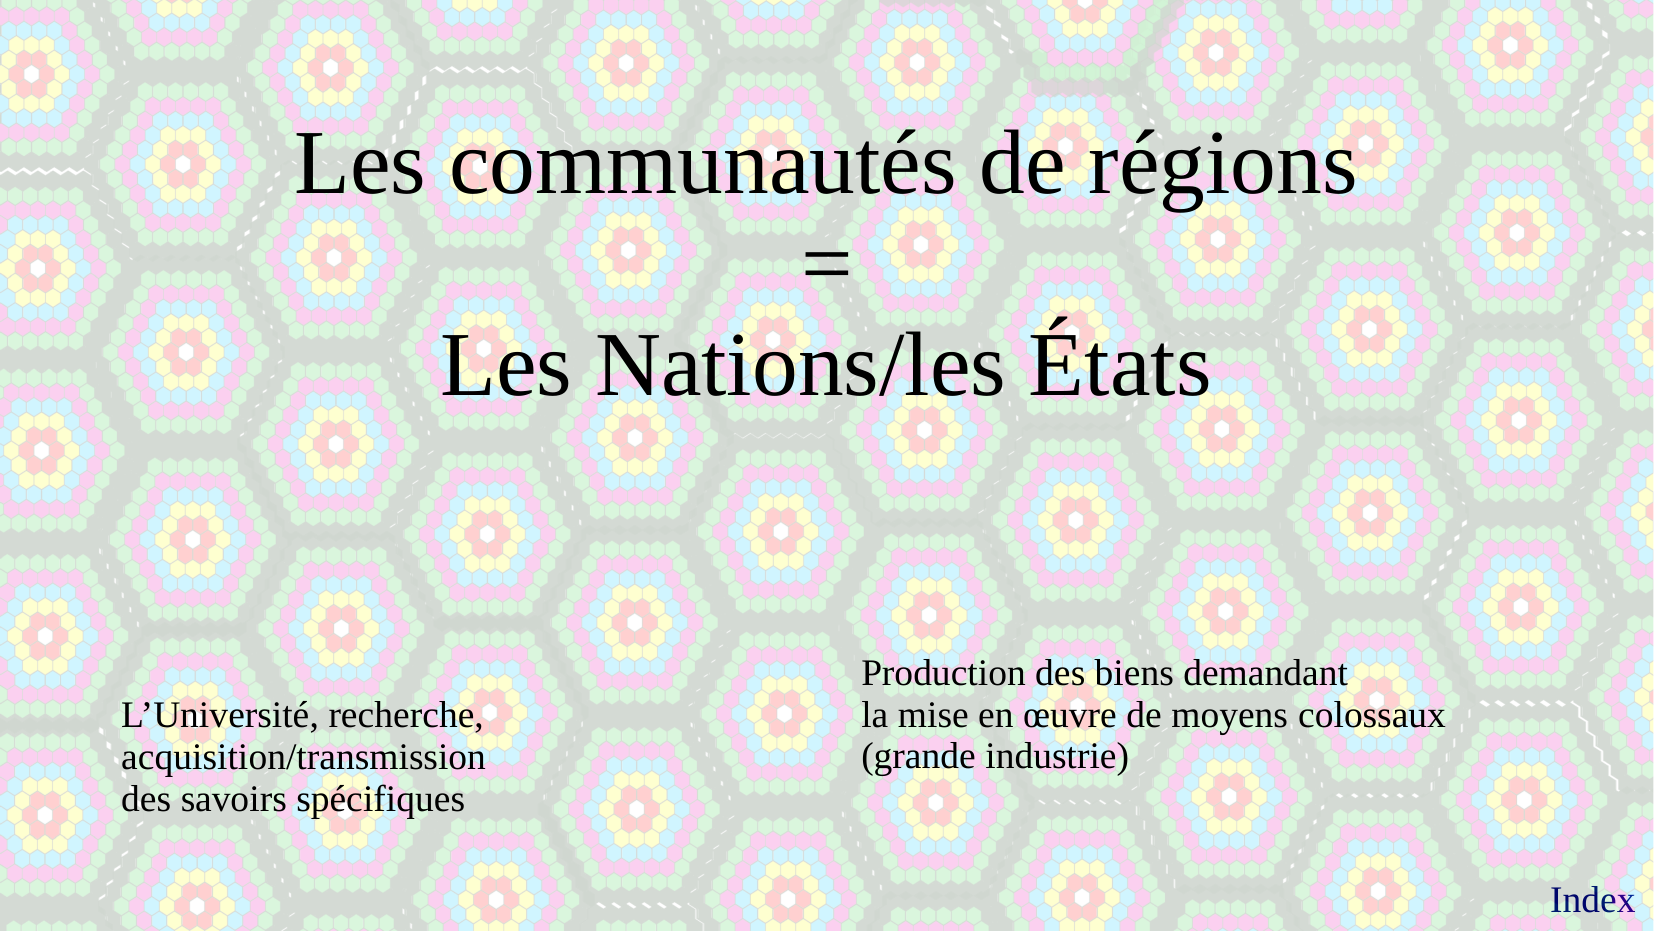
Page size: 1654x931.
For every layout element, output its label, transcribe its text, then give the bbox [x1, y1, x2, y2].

picture [0, 0, 1654, 931]
text_box Production des biens demandant la mise en œuvre de moyens colossaux (grande industrie) [846, 644, 1654, 817]
title Les communautés de régions = Les Nations/les États [82, 0, 1571, 624]
text_box L’Université, recherche, acquisition/transmission des savoirs spécifiques [106, 687, 502, 931]
